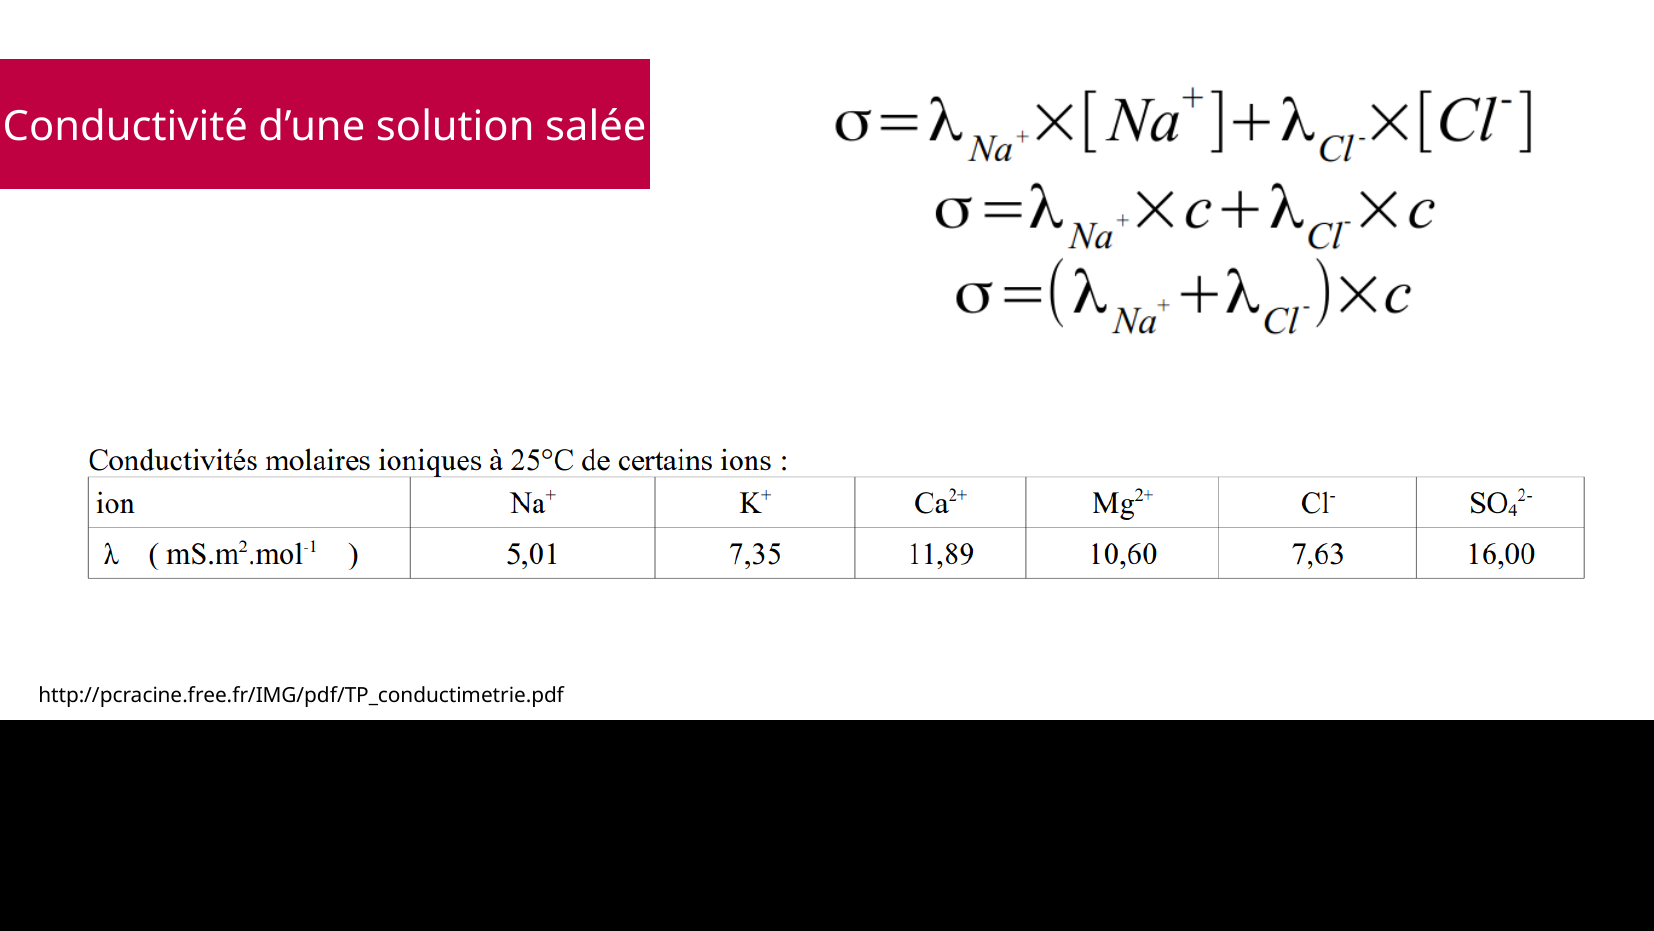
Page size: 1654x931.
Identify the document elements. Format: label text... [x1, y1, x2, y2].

text_box [0, 720, 1654, 931]
picture [803, 81, 1571, 343]
text_box http://pcracine.free.fr/IMG/pdf/TP_conductimetrie.pdf [23, 673, 549, 715]
picture [73, 442, 1595, 591]
text_box Conductivité d’une solution salée [0, 59, 650, 189]
